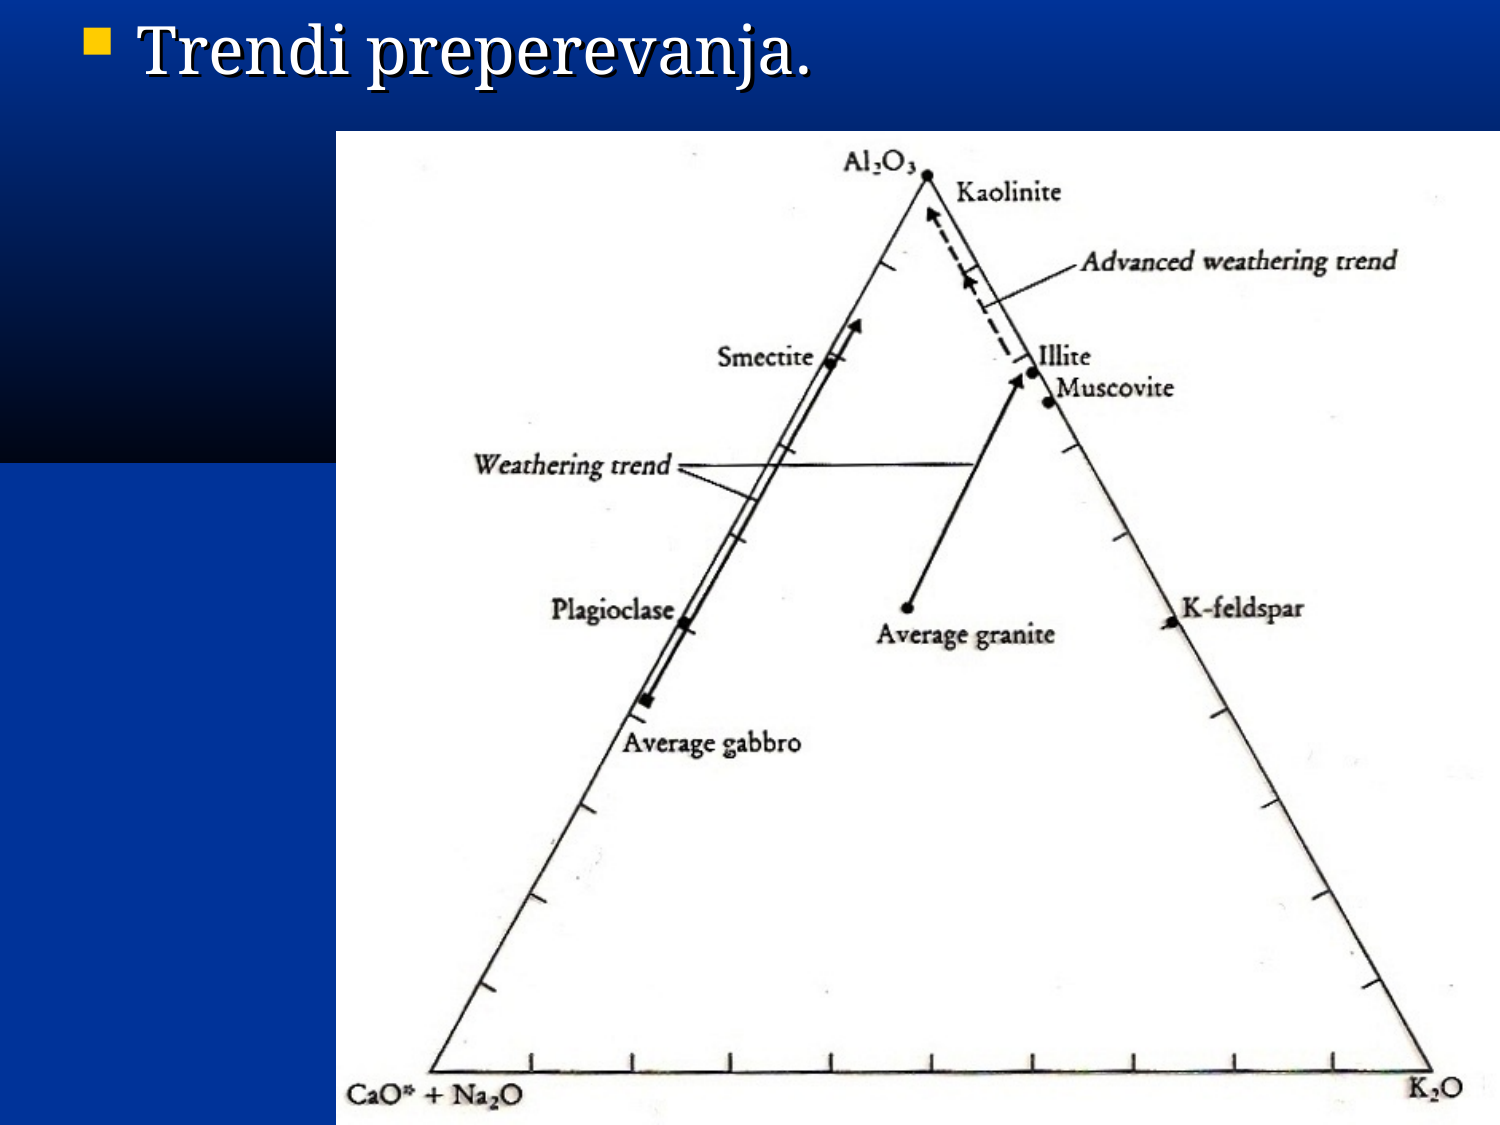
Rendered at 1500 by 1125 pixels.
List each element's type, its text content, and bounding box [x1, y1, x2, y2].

list Trendi preperevanja. [64, 0, 1415, 102]
picture [336, 131, 1500, 1125]
